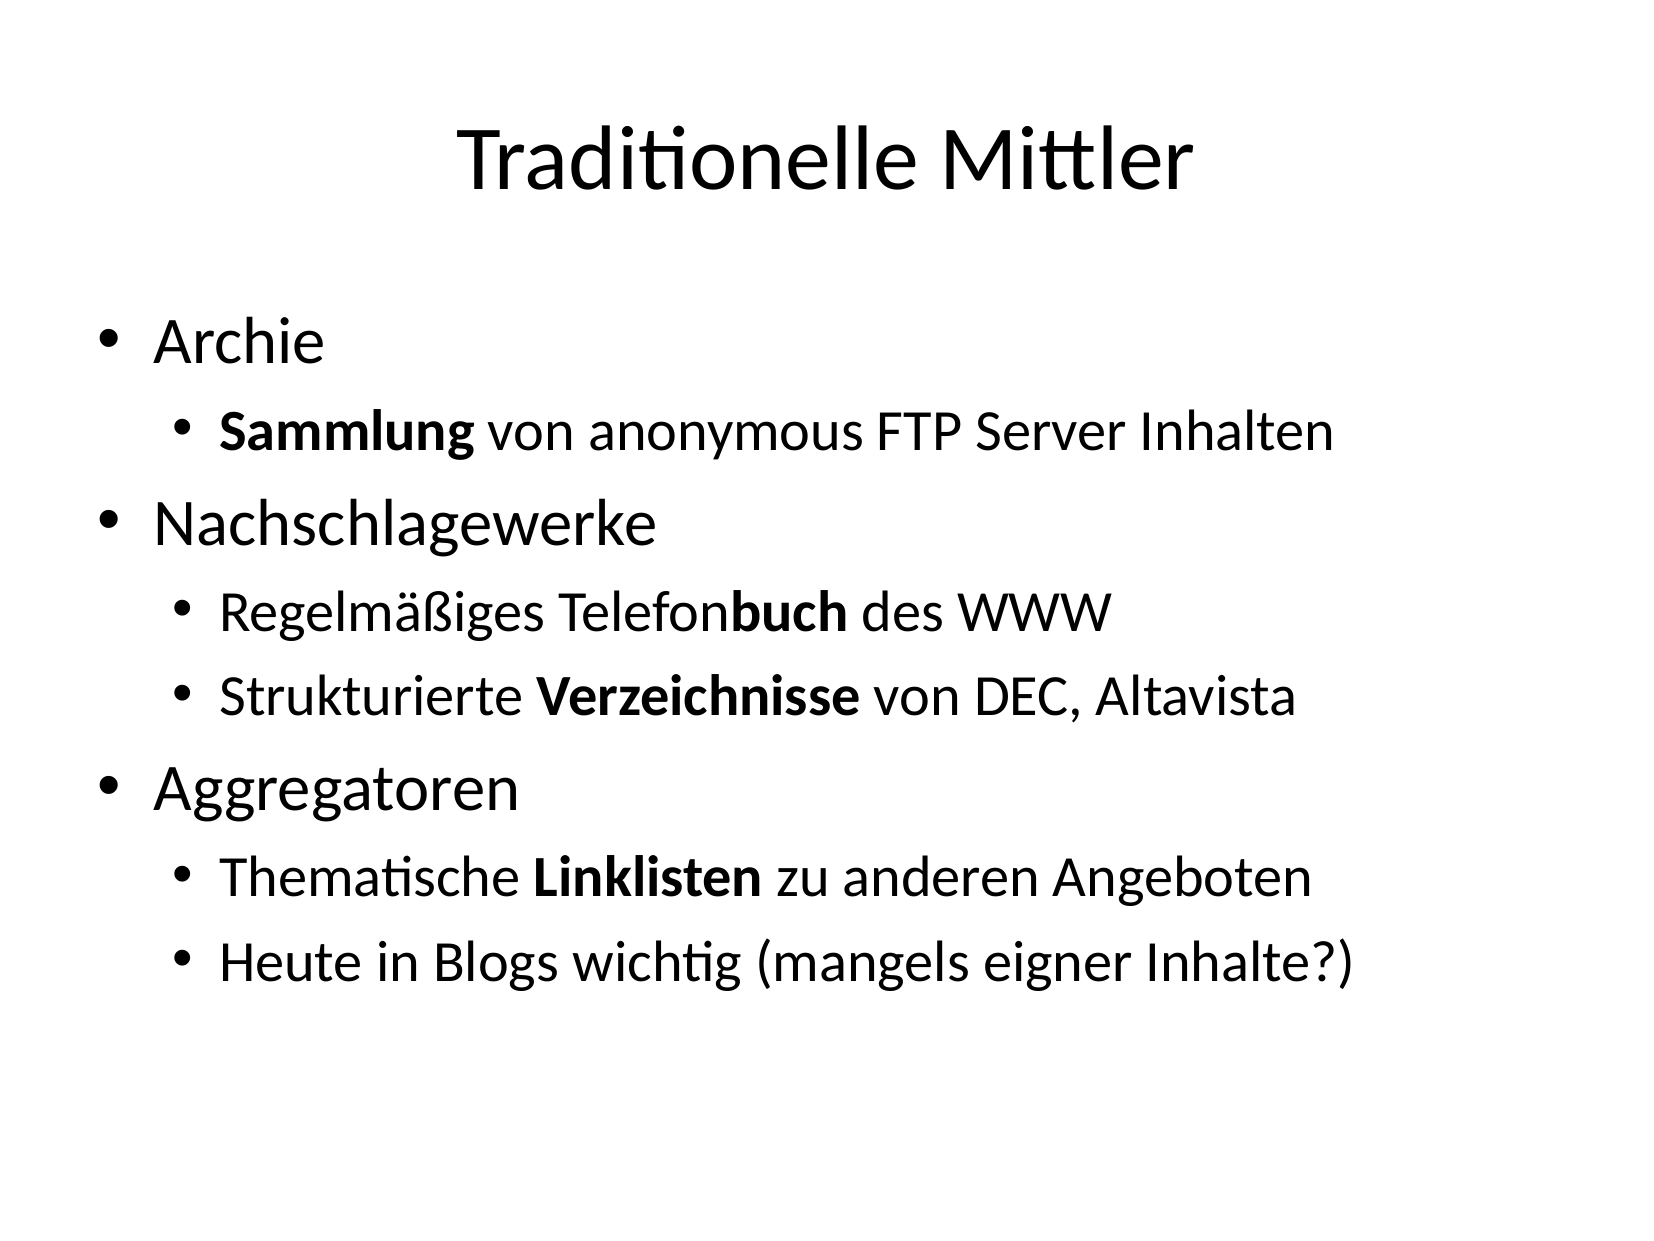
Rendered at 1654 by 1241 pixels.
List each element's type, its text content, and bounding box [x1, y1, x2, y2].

list Archie Sammlung von anonymous FTP Server Inhalten Nachschlagewerke Regelmäßiges Telefonbuch des WWW Strukturierte Verzeichnisse von DEC, Altavista Aggregatoren Thematische Linklisten zu anderen Angeboten Heute in Blogs wichtig (mangels eigner Inhalte?) [82, 289, 1570, 1107]
title Traditionelle Mittler [82, 23, 1570, 283]
